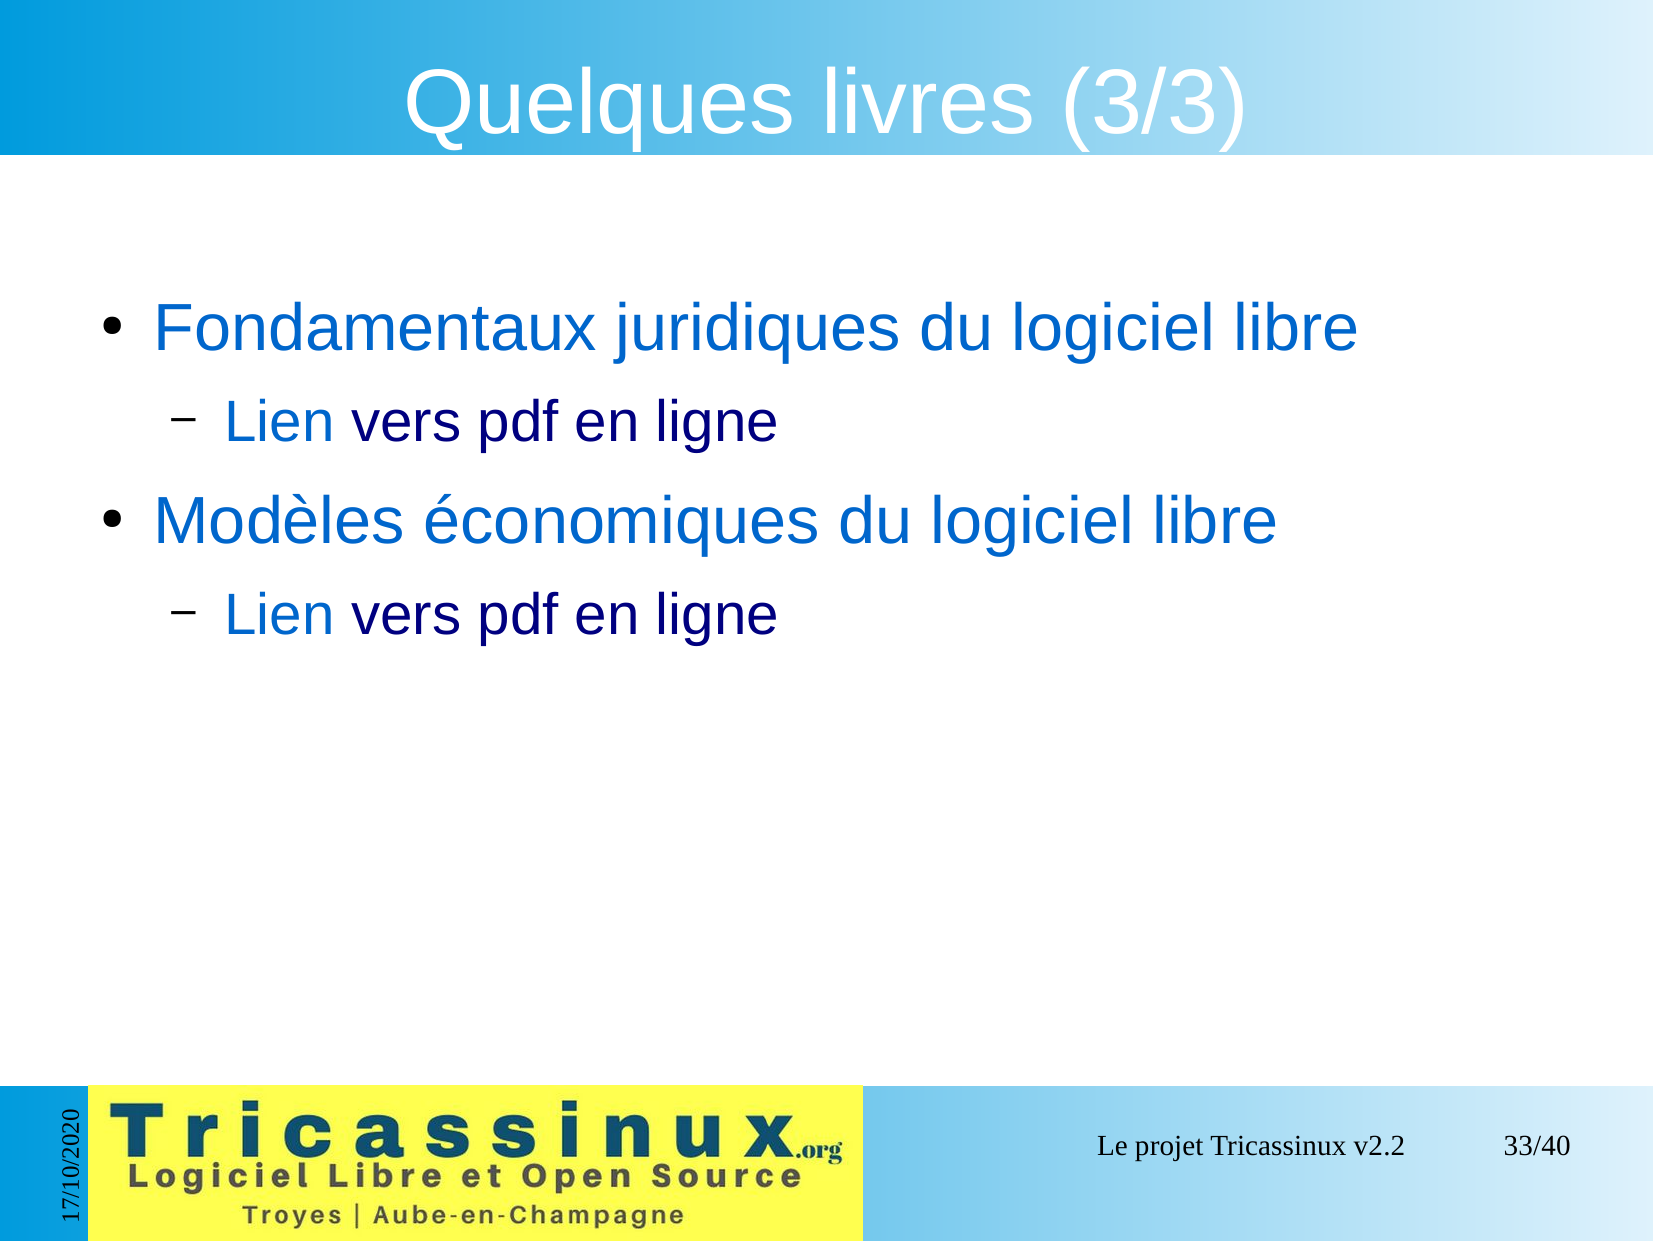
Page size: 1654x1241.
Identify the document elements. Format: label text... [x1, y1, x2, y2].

picture [89, 1085, 863, 1241]
list Fondamentaux juridiques du logiciel libre Lien vers pdf en ligne Modèles économiques du logiciel libre Lien vers pdf en ligne [82, 290, 1571, 1010]
title Quelques livres (3/3) [82, 49, 1571, 155]
